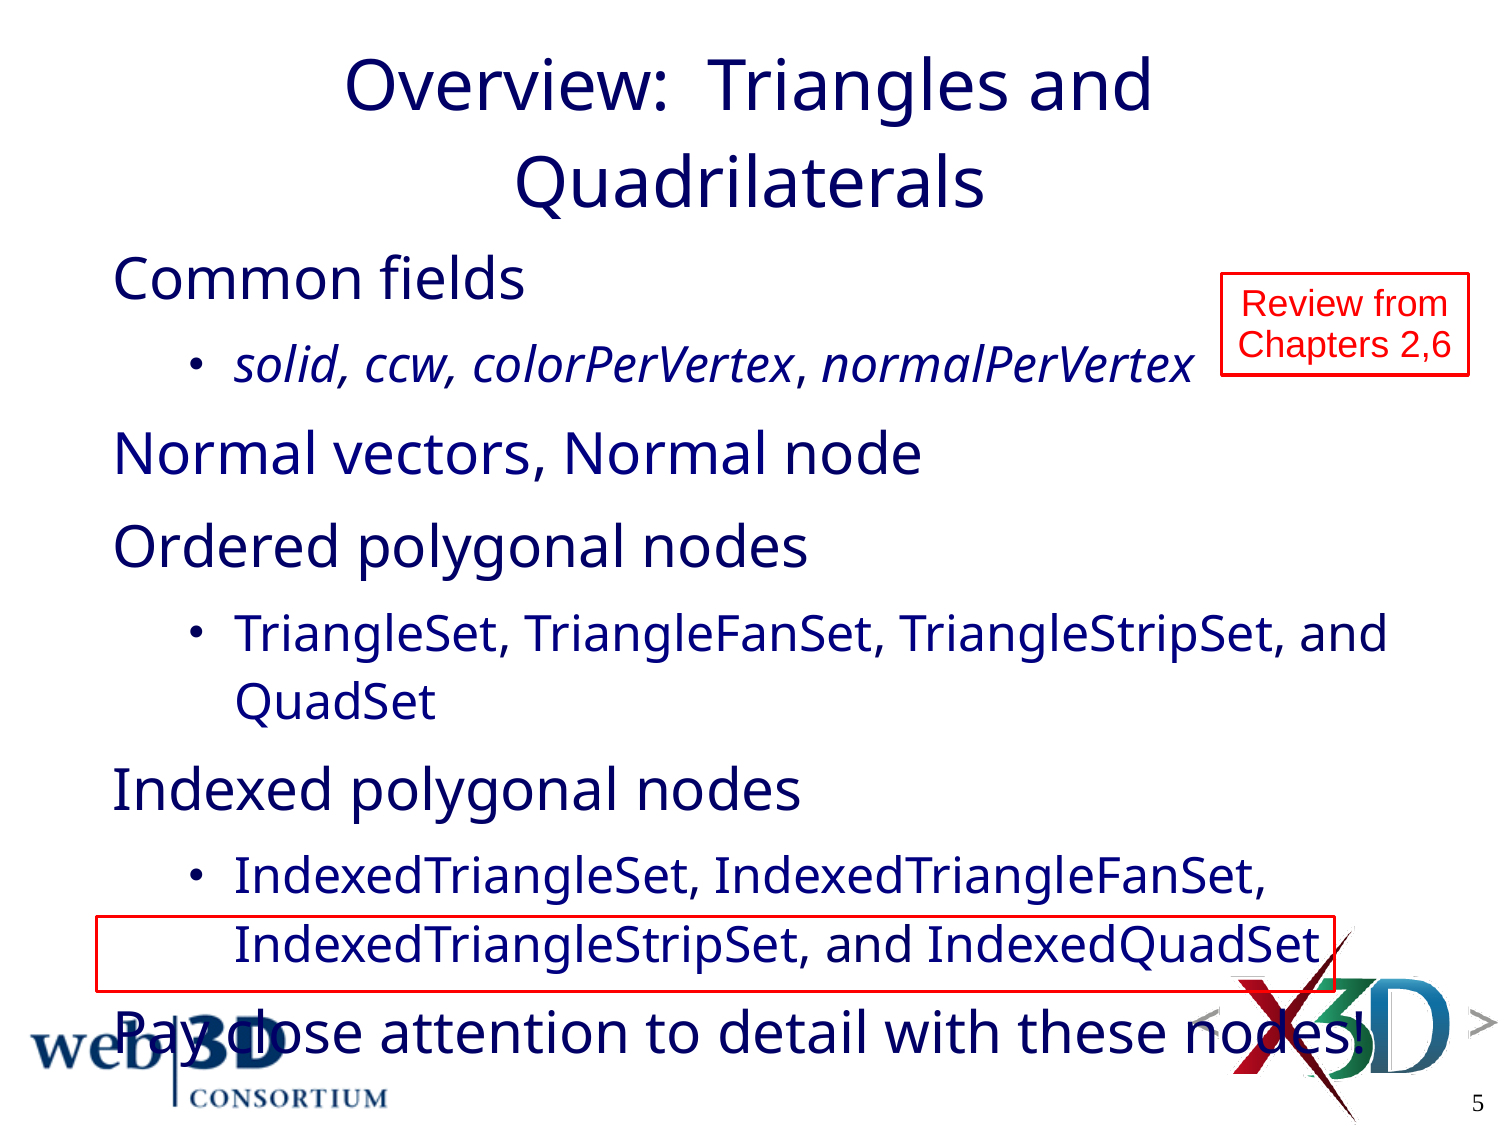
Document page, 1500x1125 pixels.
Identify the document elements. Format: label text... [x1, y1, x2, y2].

list Common fields solid, ccw, colorPerVertex, normalPerVertex Normal vectors, Normal node Ordered polygonal nodes TriangleSet, TriangleFanSet, TriangleStripSet, and QuadSet Indexed polygonal nodes IndexedTriangleSet, IndexedTriangleFanSet, IndexedTriangleStripSet, and IndexedQuadSet Pay close attention to detail with these nodes! [112, 918, 1333, 986]
picture [12, 998, 413, 1118]
list Common fields solid, ccw, colorPerVertex, normalPerVertex Normal vectors, Normal node Ordered polygonal nodes TriangleSet, TriangleFanSet, TriangleStripSet, and QuadSet Indexed polygonal nodes IndexedTriangleSet, IndexedTriangleFanSet, IndexedTriangleStripSet, and IndexedQuadSet Pay close attention to detail with these nodes! [112, 237, 1463, 986]
title Overview: Triangles and Quadrilaterals [112, 37, 1388, 226]
picture [1187, 986, 1333, 990]
text_box Review from Chapters 2,6 [1221, 273, 1469, 376]
picture [1187, 926, 1500, 1125]
